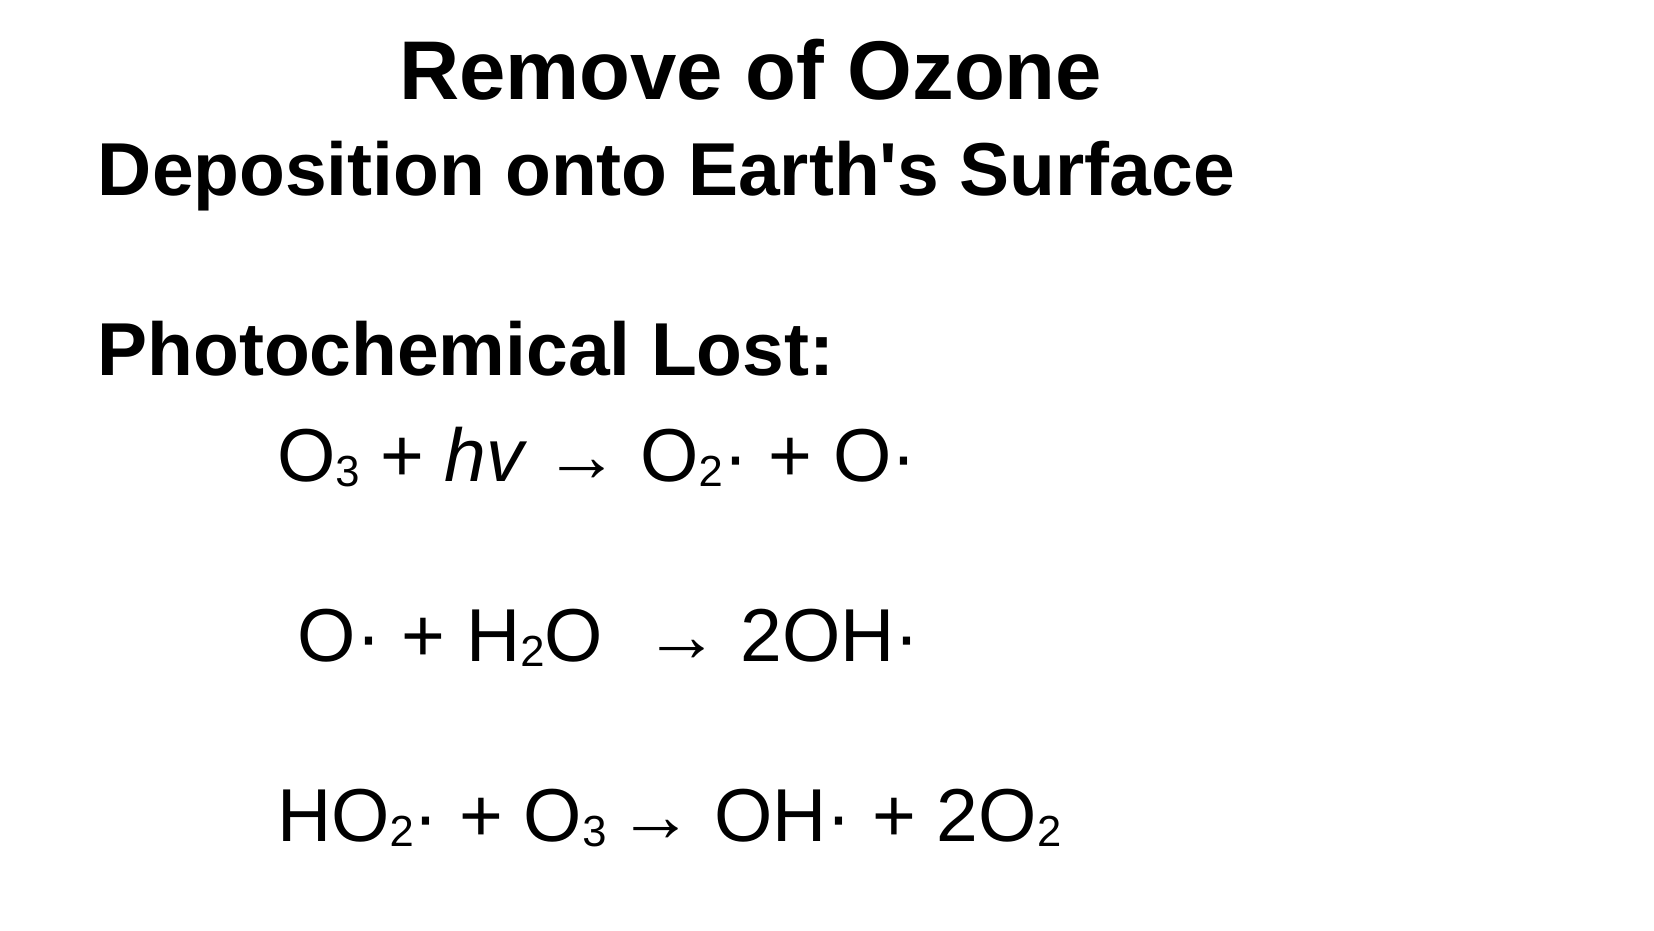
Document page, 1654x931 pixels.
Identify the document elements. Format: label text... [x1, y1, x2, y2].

text_box Remove of Ozone [384, 8, 1118, 113]
text_box O3 + hv → O2· + O· O· + H2O → 2OH· HO2· + O3 → OH· + 2O2 [262, 398, 1125, 901]
text_box Deposition onto Earth's Surface Photochemical Lost: [83, 113, 1363, 399]
